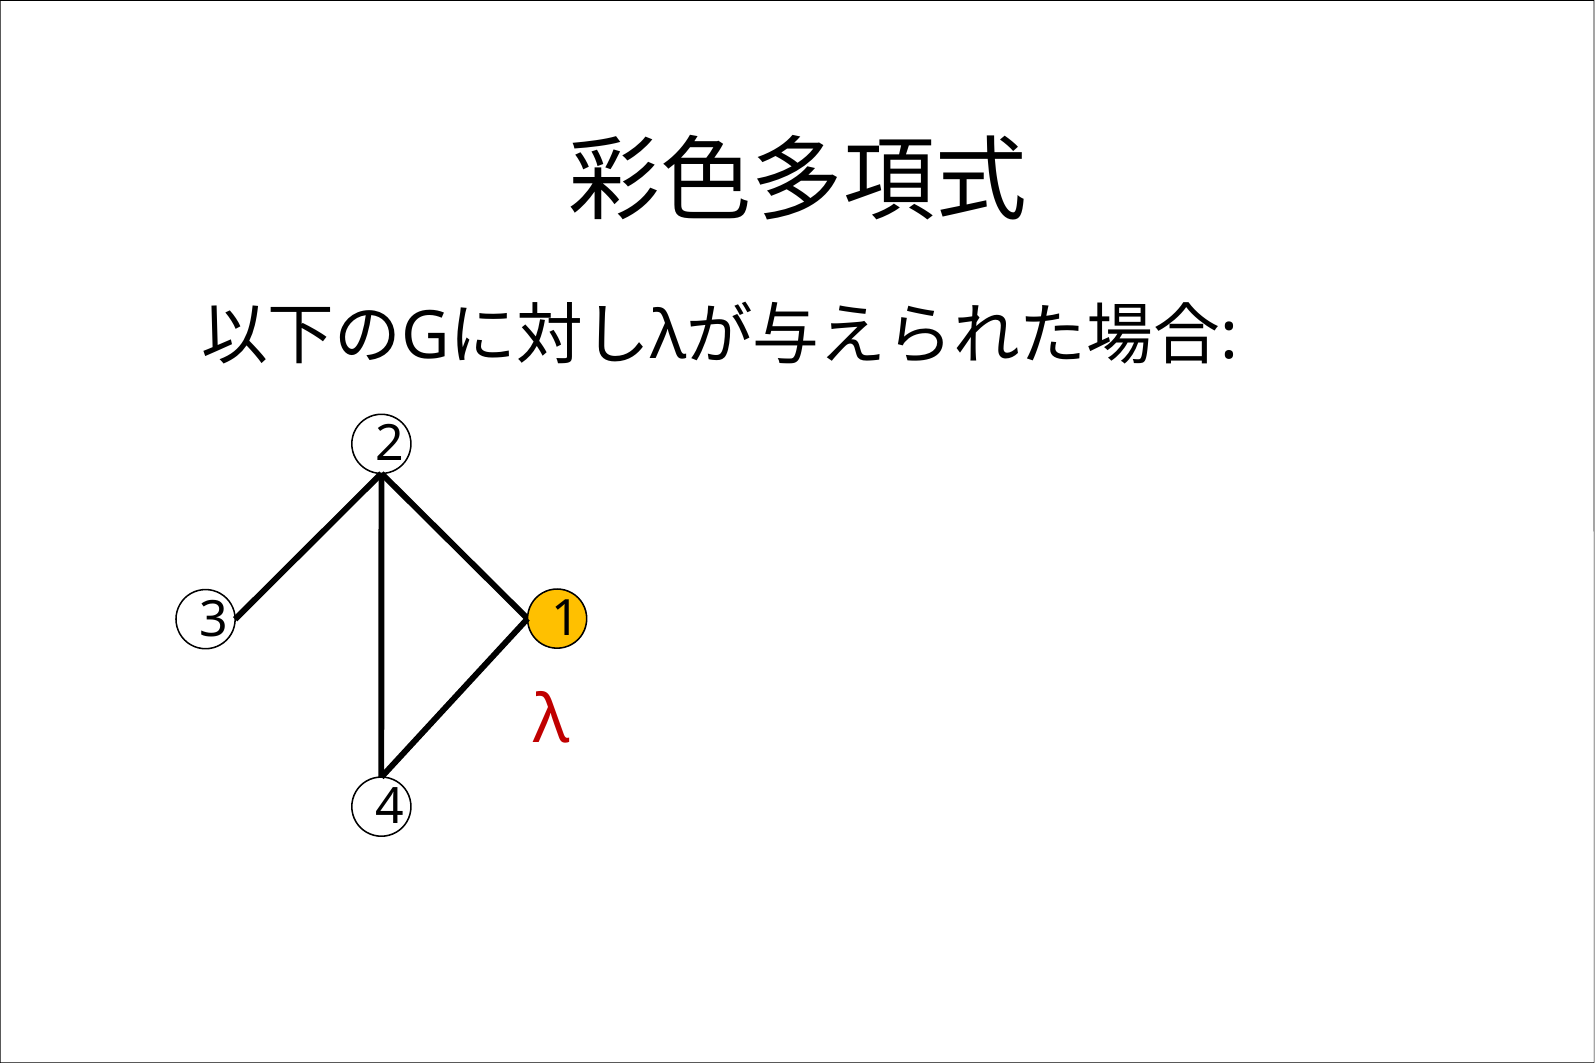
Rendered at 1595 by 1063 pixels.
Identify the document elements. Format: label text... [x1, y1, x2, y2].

text_box 3 [175, 589, 236, 649]
text_box 2 [351, 414, 411, 474]
text_box 彩色多項式 [117, 88, 1479, 266]
text_box λ [515, 683, 634, 802]
text_box 4 [351, 777, 411, 837]
text_box 以下のGに対しλが与えられた場合: [117, 295, 1479, 965]
text_box 1 [527, 589, 587, 649]
